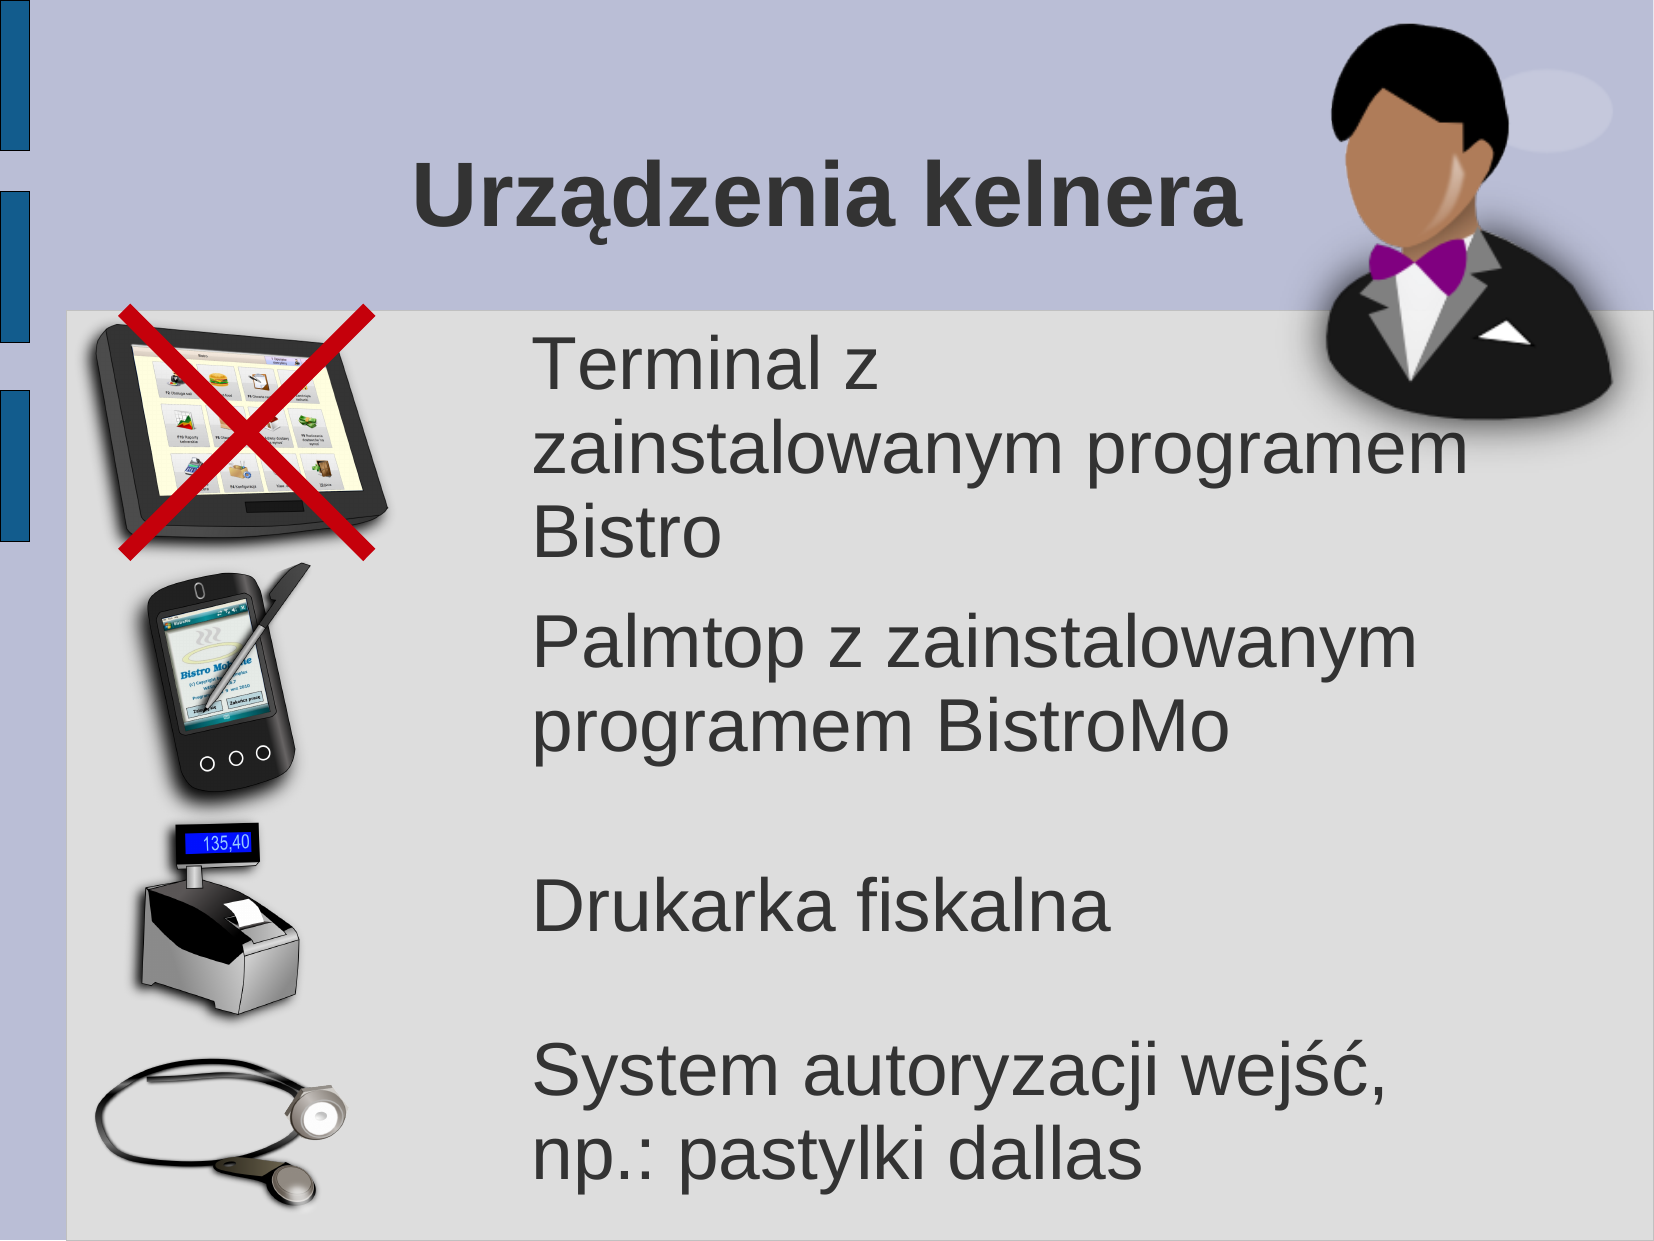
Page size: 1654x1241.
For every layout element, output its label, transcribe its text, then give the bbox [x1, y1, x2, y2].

text_box [118, 303, 376, 562]
picture [88, 1045, 368, 1223]
title Palmtop z zainstalowanym programem BistroMo [531, 587, 1625, 780]
title Drukarka fiskalna [531, 809, 1625, 1002]
title System autoryzacji wejść, np.: pastylki dallas [531, 1015, 1625, 1209]
picture [1210, 0, 1654, 473]
title Terminal z zainstalowanym programem Bistro [531, 321, 1625, 574]
picture [68, 295, 424, 1039]
title Urządzenia kelnera [121, 98, 1210, 291]
